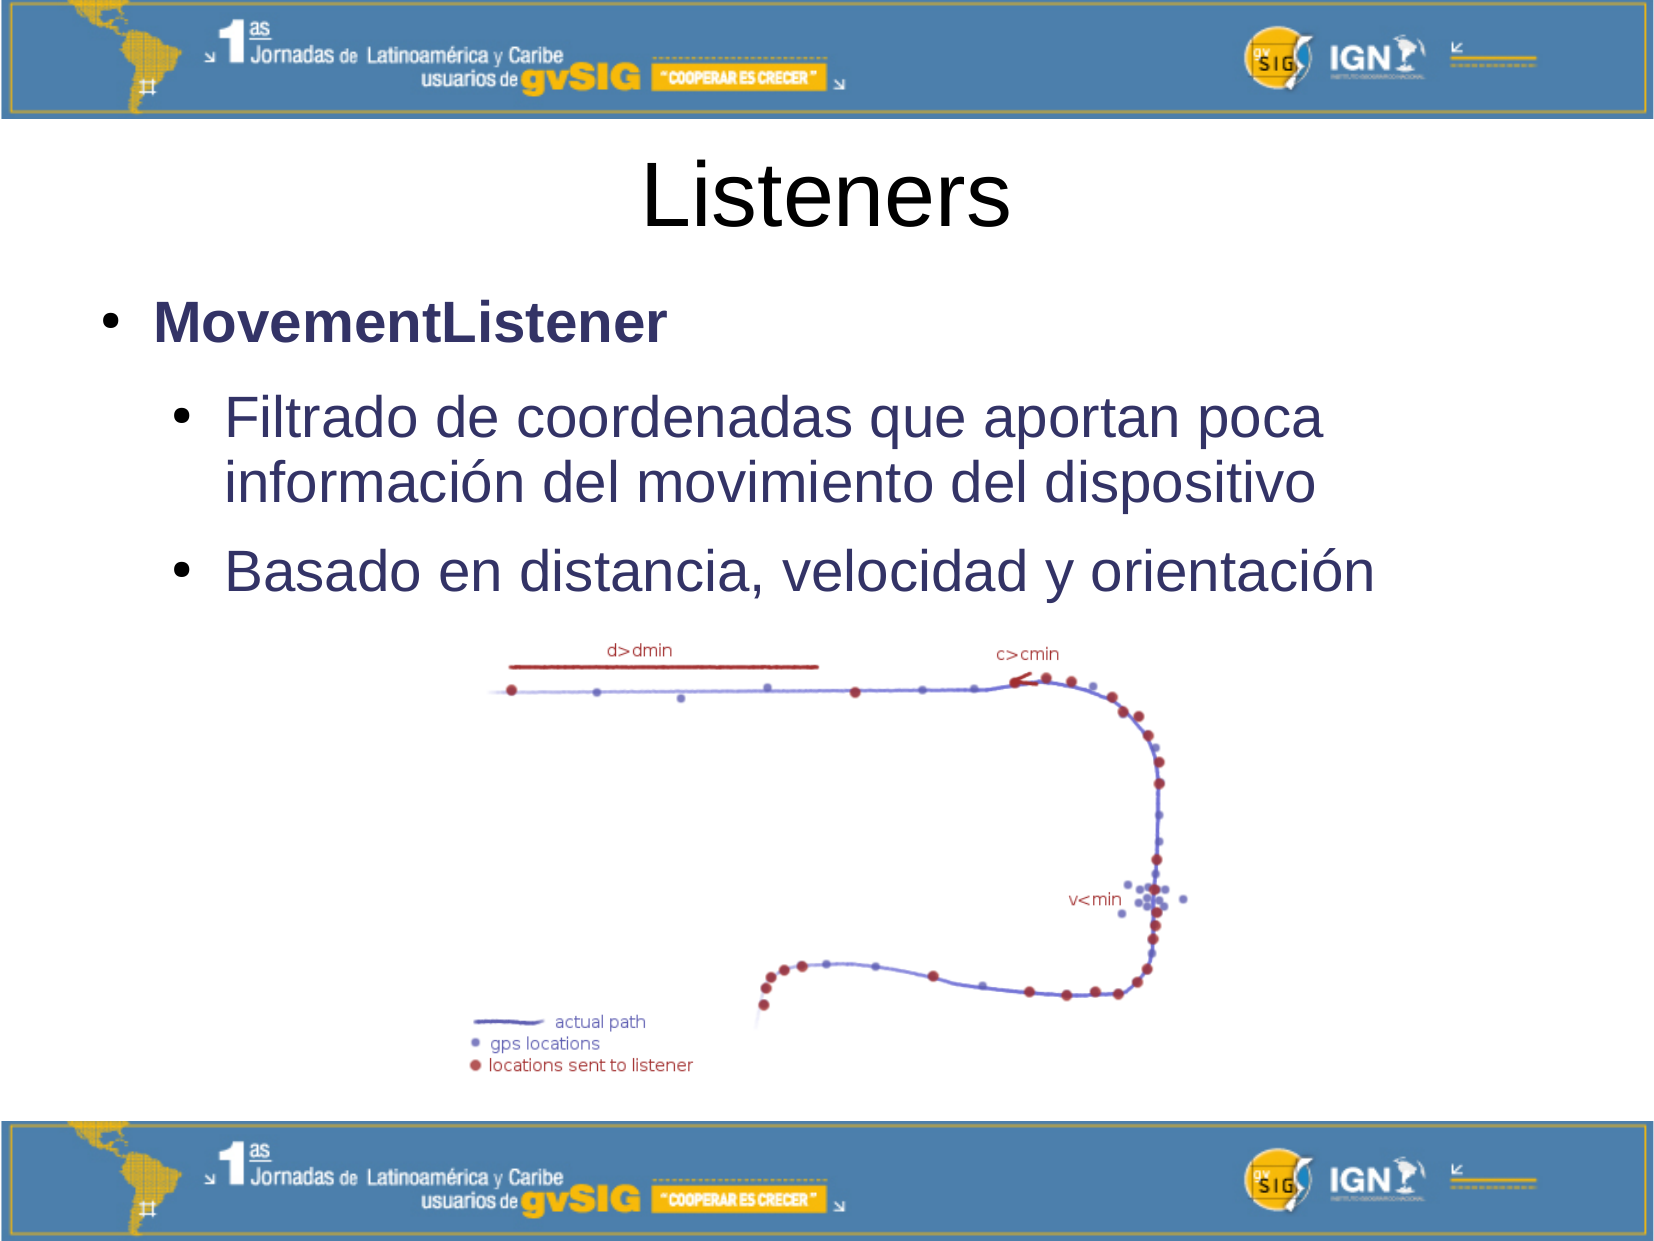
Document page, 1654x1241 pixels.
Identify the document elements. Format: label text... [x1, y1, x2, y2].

title Listeners [82, 90, 1571, 290]
picture [0, 1121, 1654, 1241]
picture [442, 618, 1211, 1099]
picture [0, 0, 1654, 119]
list MovementListener Filtrado de coordenadas que aportan poca información del movimiento del dispositivo Basado en distancia, velocidad y orientación [82, 290, 1571, 1109]
